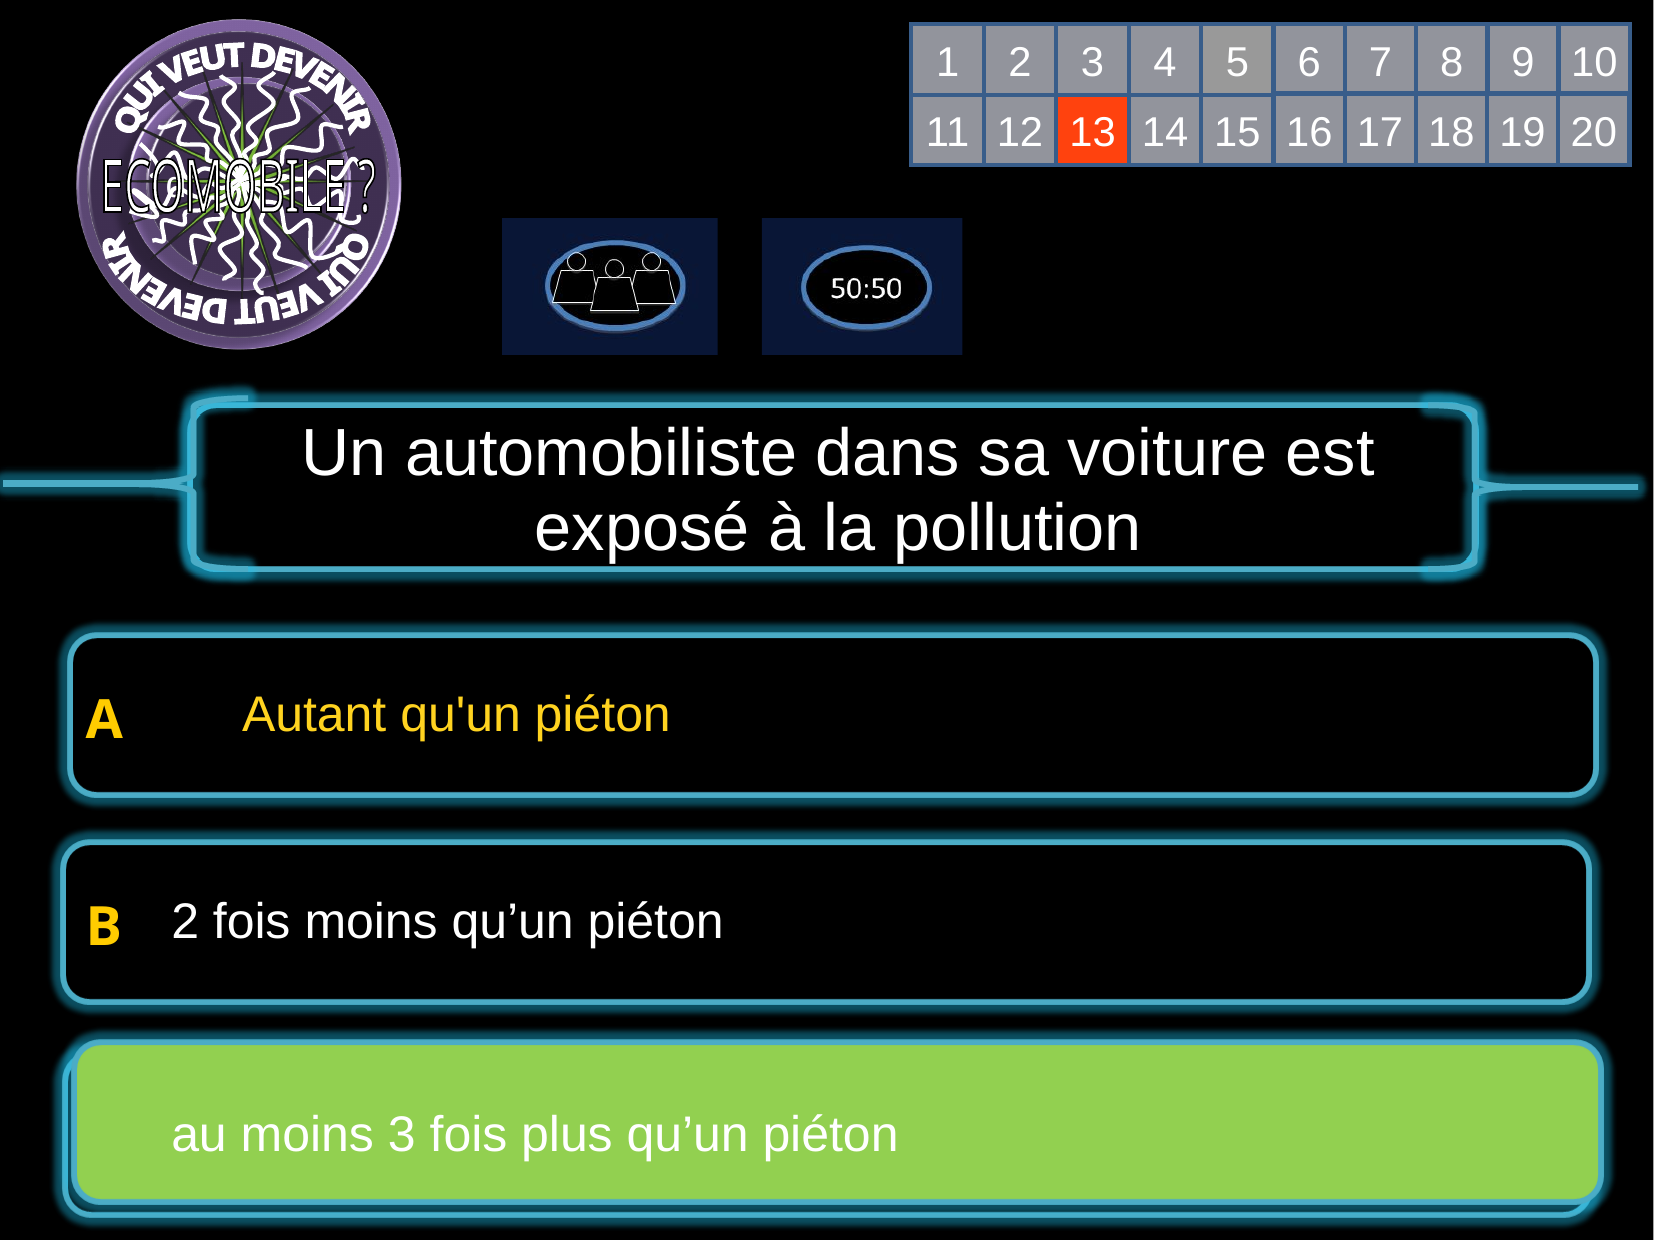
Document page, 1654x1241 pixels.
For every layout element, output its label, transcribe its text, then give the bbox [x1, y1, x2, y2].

text_box 4 [1128, 24, 1201, 94]
text_box 2 [983, 24, 1056, 94]
text_box 6 [1273, 24, 1344, 93]
text_box 10 [1558, 24, 1630, 93]
text_box 8 [1416, 24, 1487, 93]
picture [0, 377, 1654, 591]
text_box 9 [1487, 24, 1558, 93]
picture [53, 18, 402, 370]
text_box 3 [1056, 24, 1128, 94]
text_box 13 [1056, 94, 1129, 166]
text_box 12 [983, 94, 1056, 166]
text_box 1 [911, 24, 983, 94]
picture [50, 615, 1616, 815]
list 2 fois moins qu’un piéton [171, 850, 1571, 993]
text_box 14 [1129, 94, 1201, 166]
text_box 18 [1415, 93, 1486, 166]
text_box 17 [1345, 93, 1415, 166]
text_box 16 [1273, 93, 1345, 166]
text_box 19 [1486, 93, 1558, 166]
text_box 20 [1558, 93, 1630, 166]
text_box 5 [1201, 24, 1273, 94]
title Un automobiliste dans sa voiture est exposé à la pollution [200, 407, 1477, 573]
text_box 11 [911, 94, 983, 166]
text_box 7 [1344, 24, 1416, 93]
list au moins 3 fois plus qu’un piéton [171, 1062, 1571, 1205]
list Autant qu'un piéton [171, 643, 1571, 786]
text_box 15 [1201, 94, 1273, 166]
picture [43, 822, 1621, 1235]
